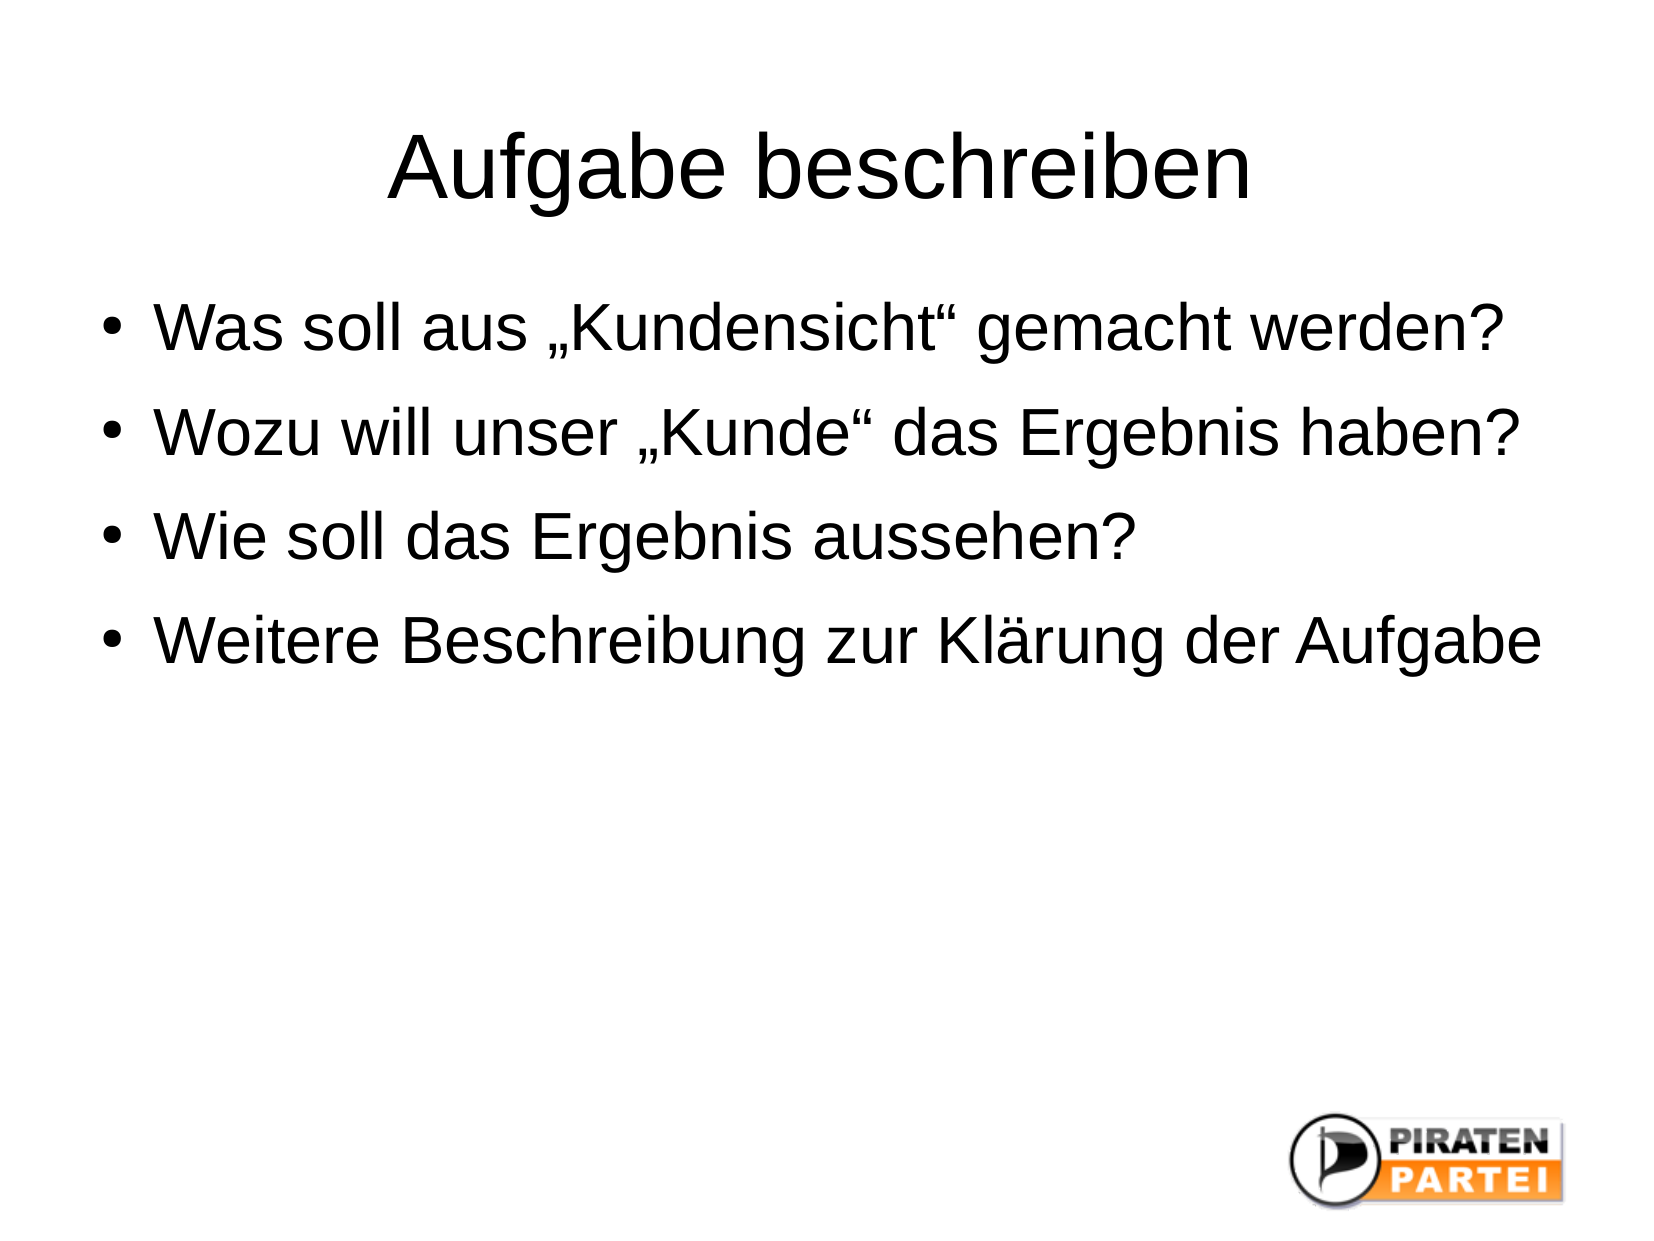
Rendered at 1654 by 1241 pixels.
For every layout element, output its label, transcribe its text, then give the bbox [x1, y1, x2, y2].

picture [1286, 1111, 1568, 1213]
list Was soll aus „Kundensicht“ gemacht werden? Wozu will unser „Kunde“ das Ergebnis haben? Wie soll das Ergebnis aussehen? Weitere Beschreibung zur Klärung der Aufgabe [82, 290, 1571, 1109]
title Aufgabe beschreiben [76, 115, 1565, 219]
